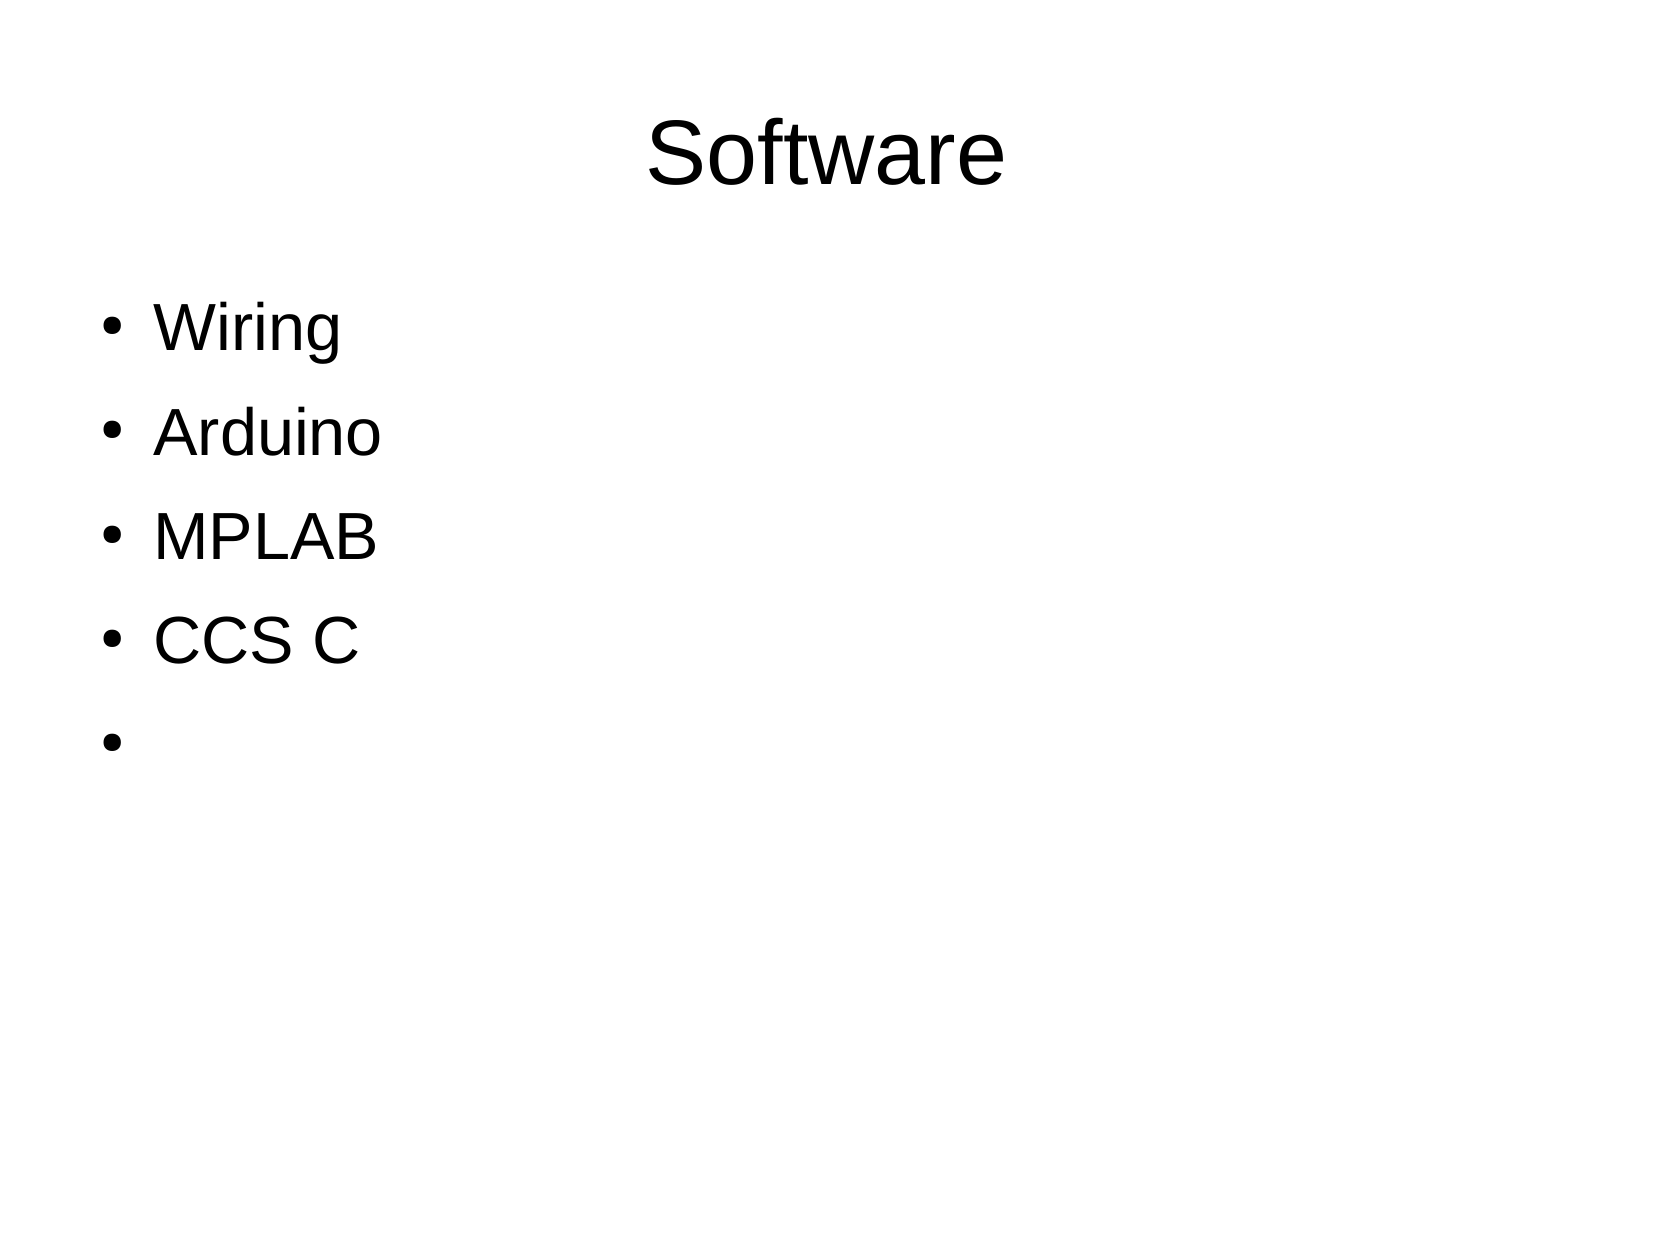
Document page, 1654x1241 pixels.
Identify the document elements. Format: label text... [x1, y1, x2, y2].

list Wiring Arduino MPLAB CCS C [82, 290, 1571, 1109]
title Software [82, 49, 1571, 257]
